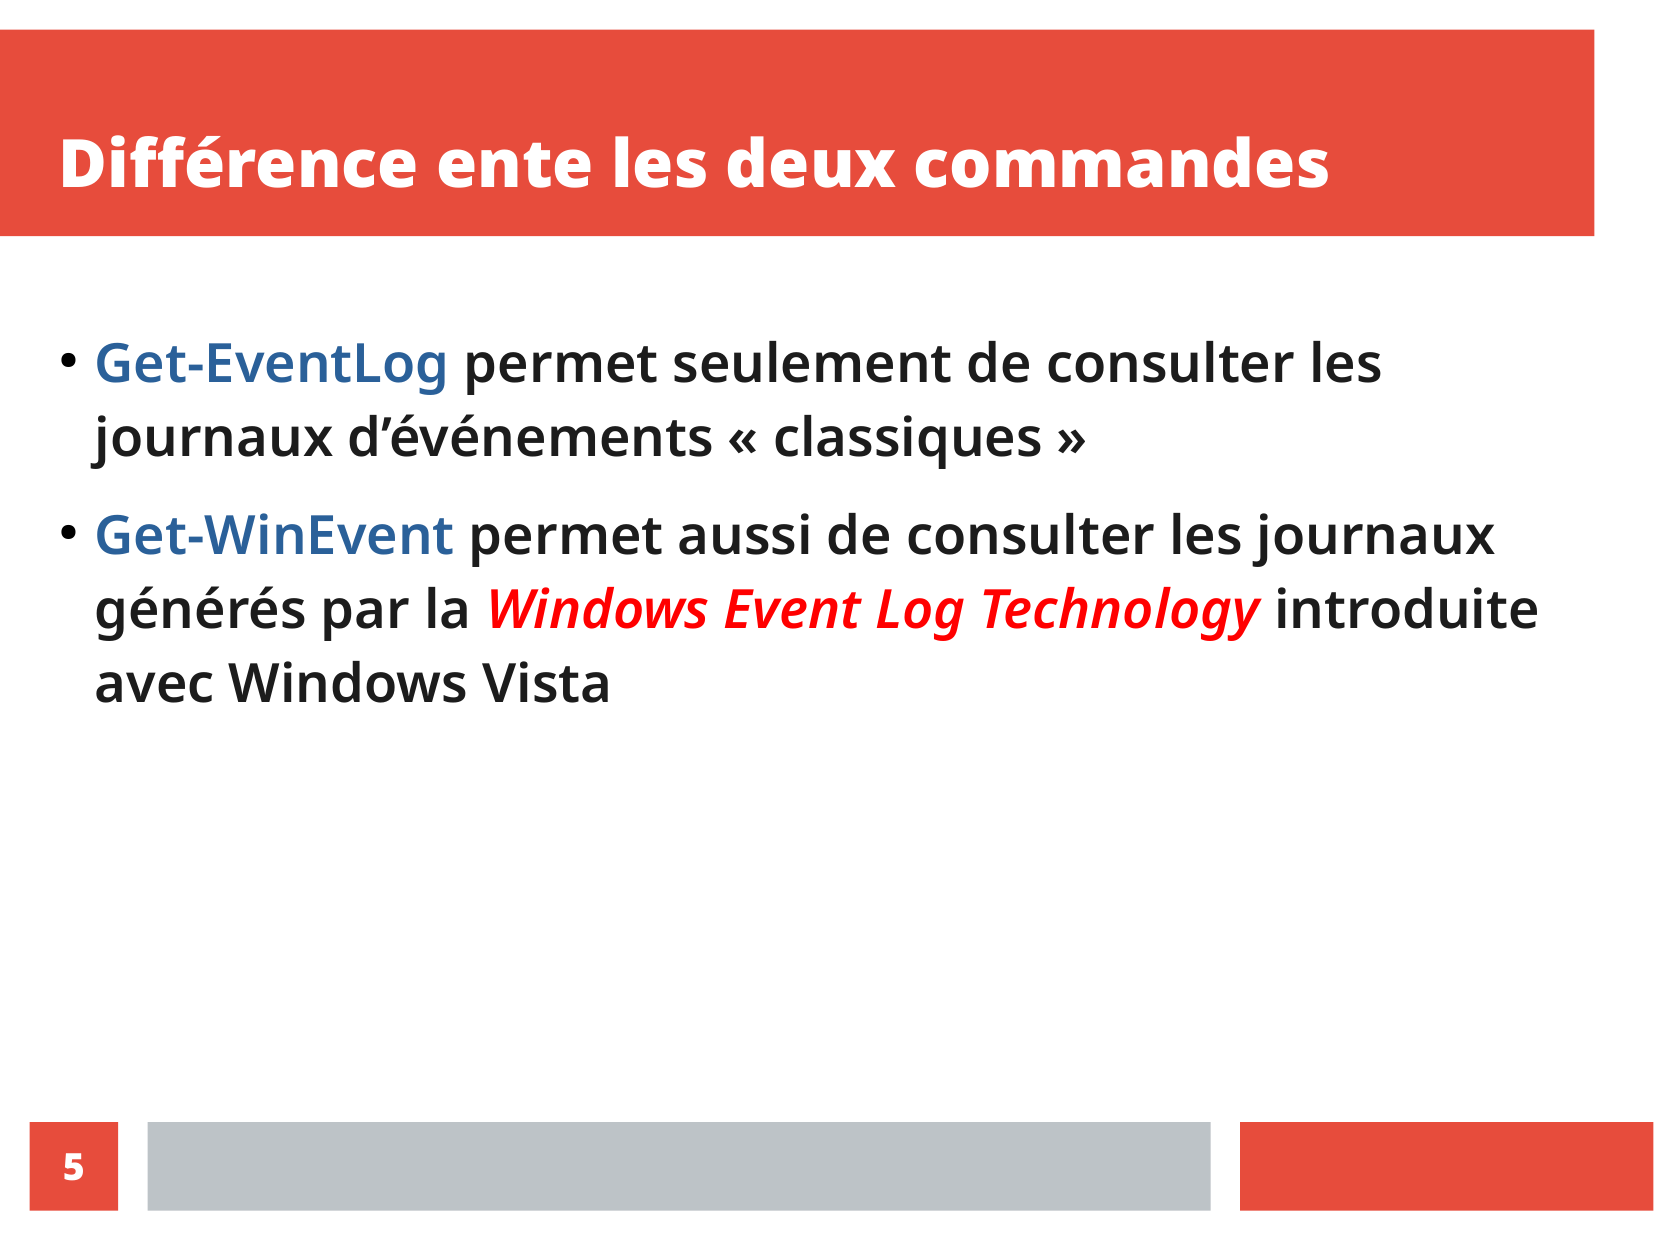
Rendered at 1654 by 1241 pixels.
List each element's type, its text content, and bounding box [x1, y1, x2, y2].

title Différence ente les deux commandes [59, 59, 1595, 207]
list Get-EventLog permet seulement de consulter les journaux d’événements « classiques » Get-WinEvent permet aussi de consulter les journaux générés par la Windows Event Log Technology introduite avec Windows Vista [59, 324, 1565, 1093]
